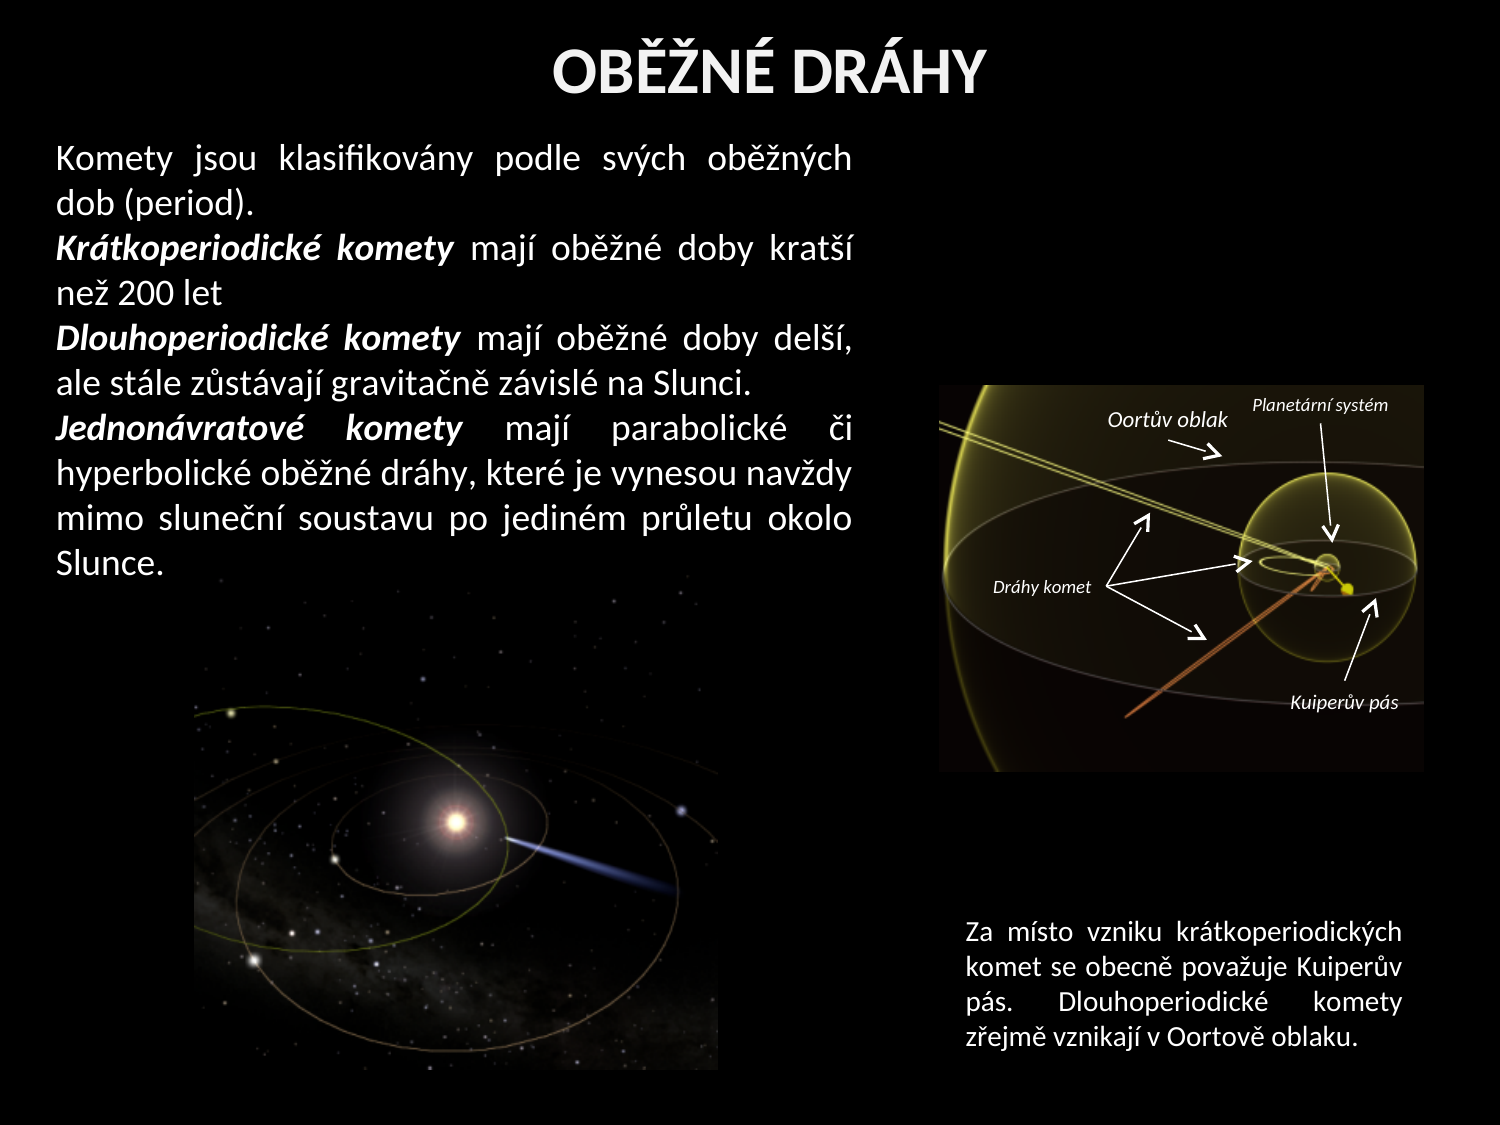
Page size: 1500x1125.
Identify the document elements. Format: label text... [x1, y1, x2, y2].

text_box Dráhy komet [978, 567, 1107, 606]
text_box OBĚŽNÉ DRÁHY [537, 18, 1003, 115]
text_box Za místo vzniku krátkoperiodických komet se obecně považuje Kuiperův pás. Dlouhoperiodické komety zřejmě vznikají v Oortově oblaku. [950, 904, 1418, 1061]
picture [939, 385, 1424, 772]
text_box Planetární systém [1237, 385, 1404, 424]
text_box Komety jsou klasifikovány podle svých oběžných dob (period). Krátkoperiodické komety mají oběžné doby kratší než 200 let Dlouhoperiodické komety mají oběžné doby delší, ale stále zůstávají gravitačně závislé na Slunci. Jednonávratové komety mají parabolické či hyperbolické oběžné dráhy, které je vynesou navždy mimo sluneční soustavu po jediném průletu okolo Slunce. [41, 125, 869, 591]
picture [194, 591, 718, 1070]
text_box Oortův oblak [1092, 397, 1244, 441]
text_box Kuiperův pás [1275, 680, 1414, 722]
